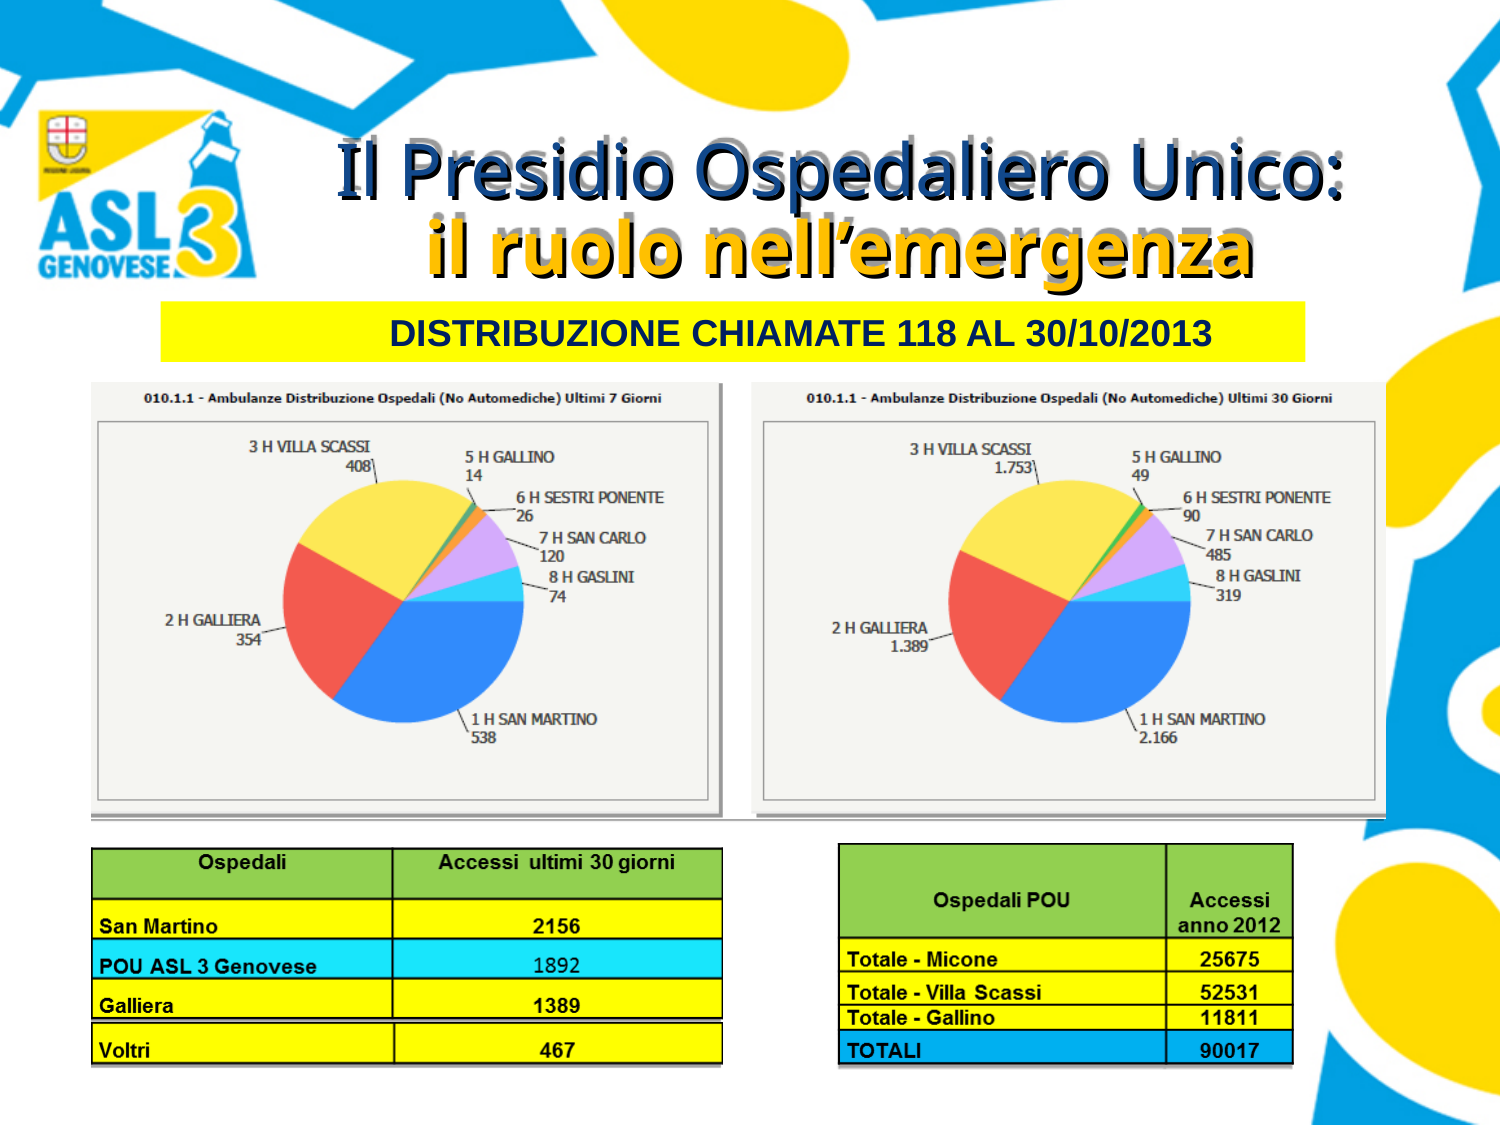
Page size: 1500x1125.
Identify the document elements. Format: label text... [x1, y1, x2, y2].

picture [834, 844, 1298, 1076]
text_box Il Presidio Ospedaliero Unico: il ruolo nell’emergenza [242, 125, 1438, 302]
picture [91, 842, 723, 1022]
text_box DISTRIBUZIONE CHIAMATE 118 AL 30/10/2013 [160, 301, 1306, 362]
picture [91, 1023, 723, 1076]
picture [91, 382, 1386, 819]
